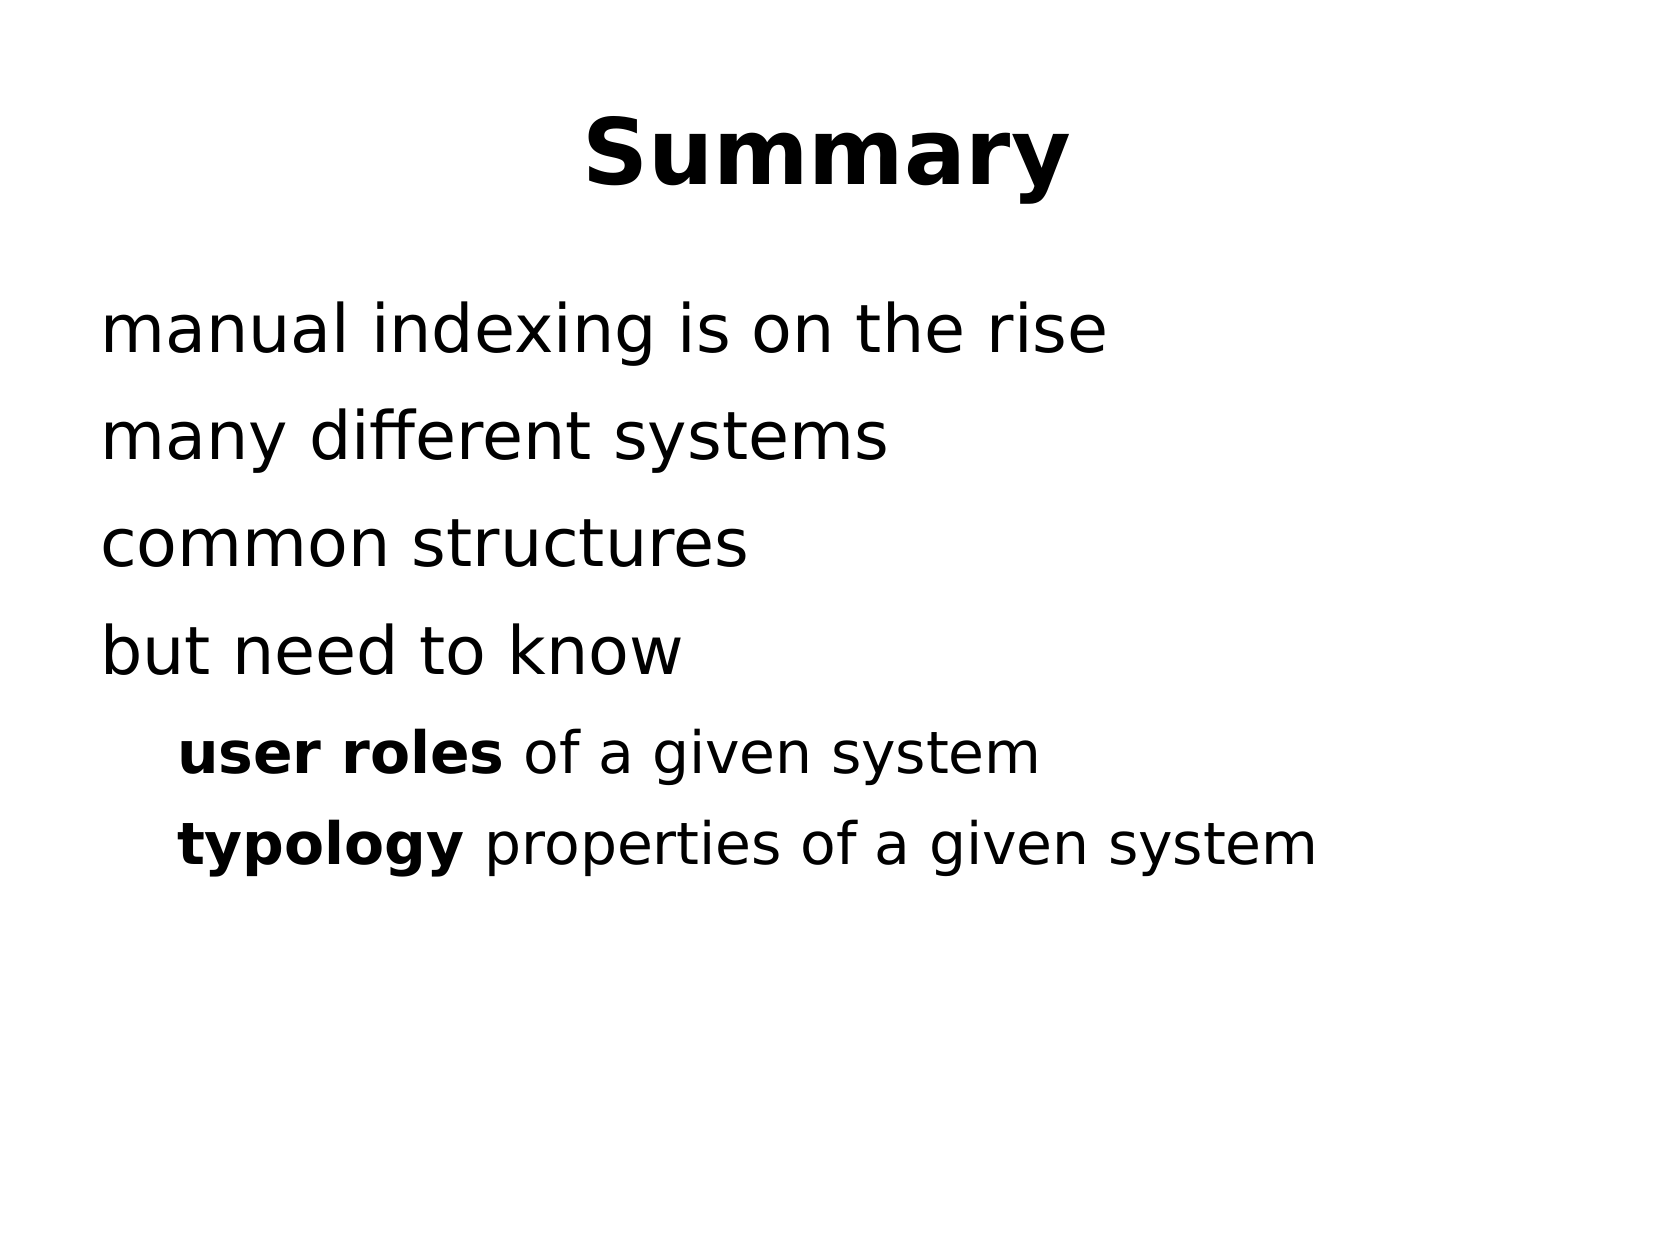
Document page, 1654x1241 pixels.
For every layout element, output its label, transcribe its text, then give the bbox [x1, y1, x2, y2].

list manual indexing is on the rise many different systems common structures but need to know user roles of a given system typology properties of a given system [82, 290, 1571, 1094]
title Summary [82, 56, 1571, 250]
